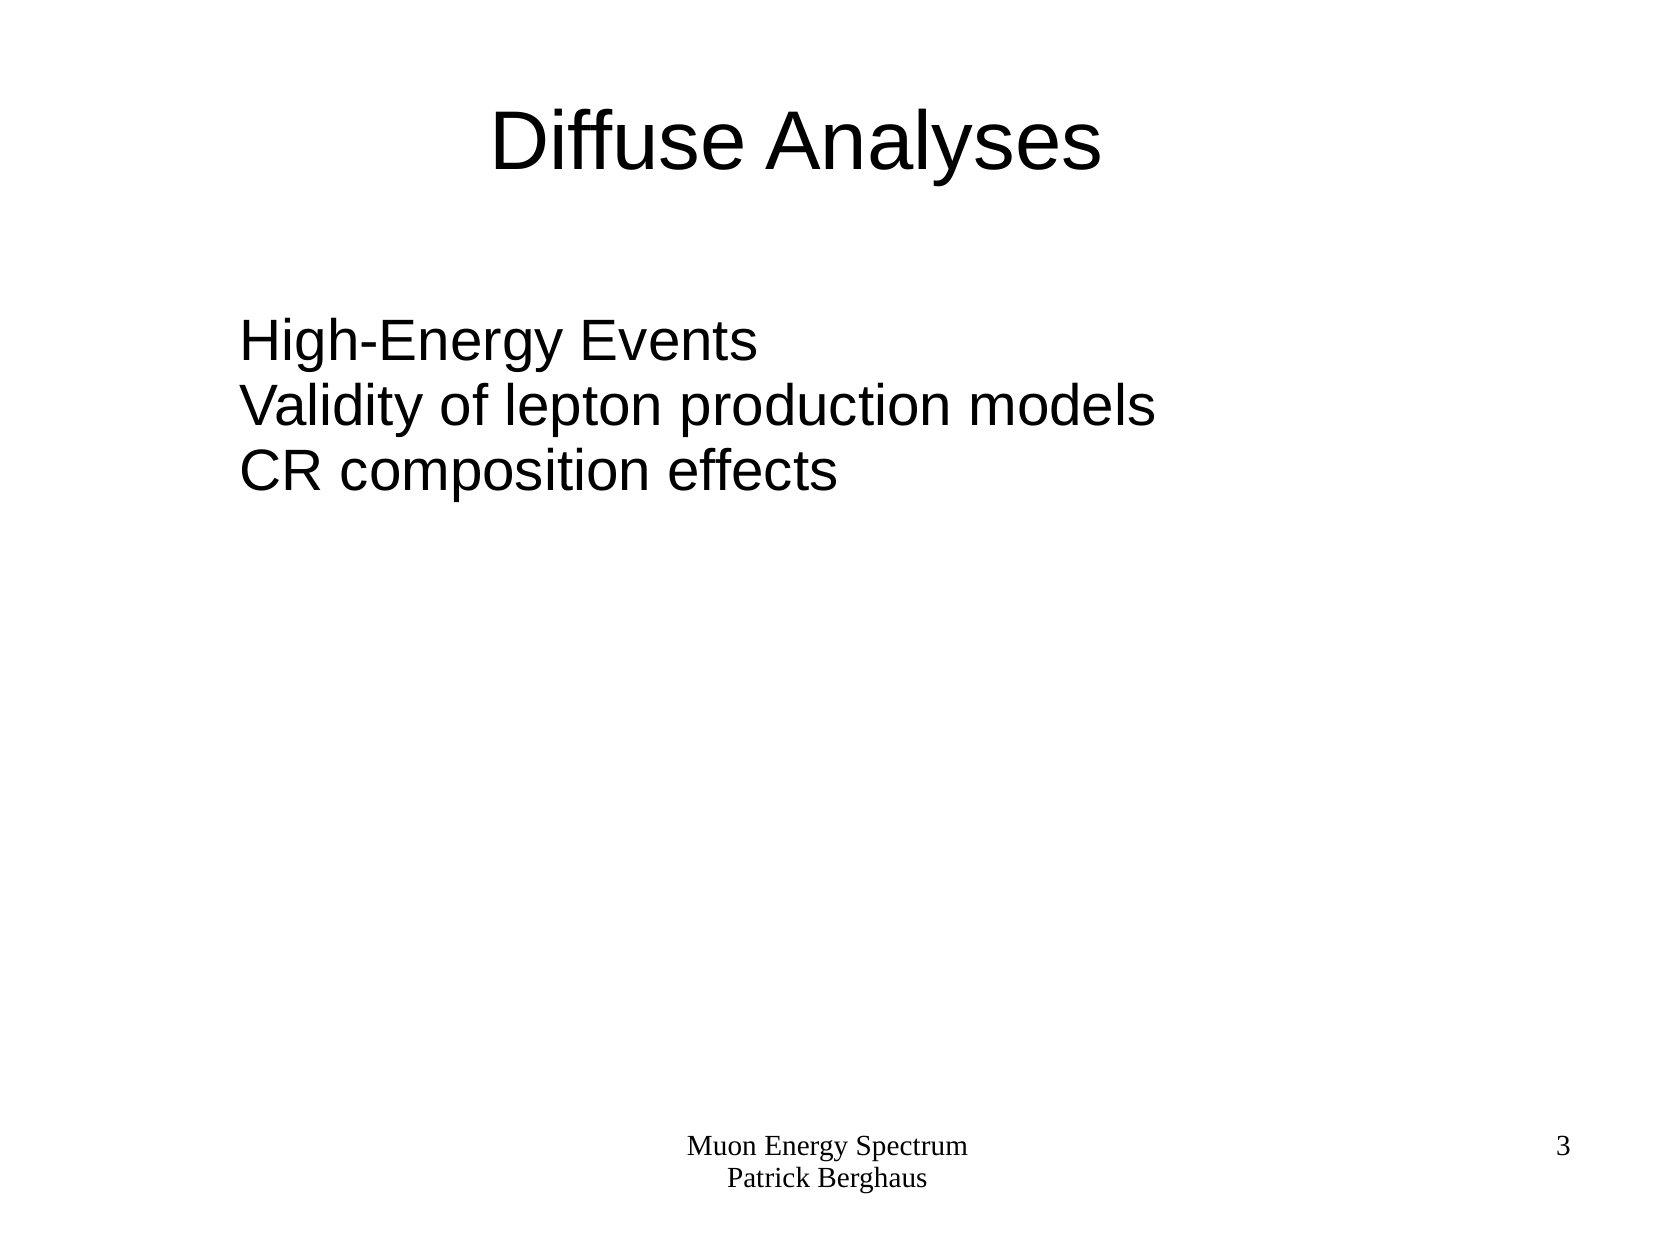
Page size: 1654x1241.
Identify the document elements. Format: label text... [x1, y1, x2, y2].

text_box Diffuse Analyses [474, 86, 1126, 226]
text_box High-Energy Events Validity of lepton production models CR composition effects [225, 300, 1174, 575]
